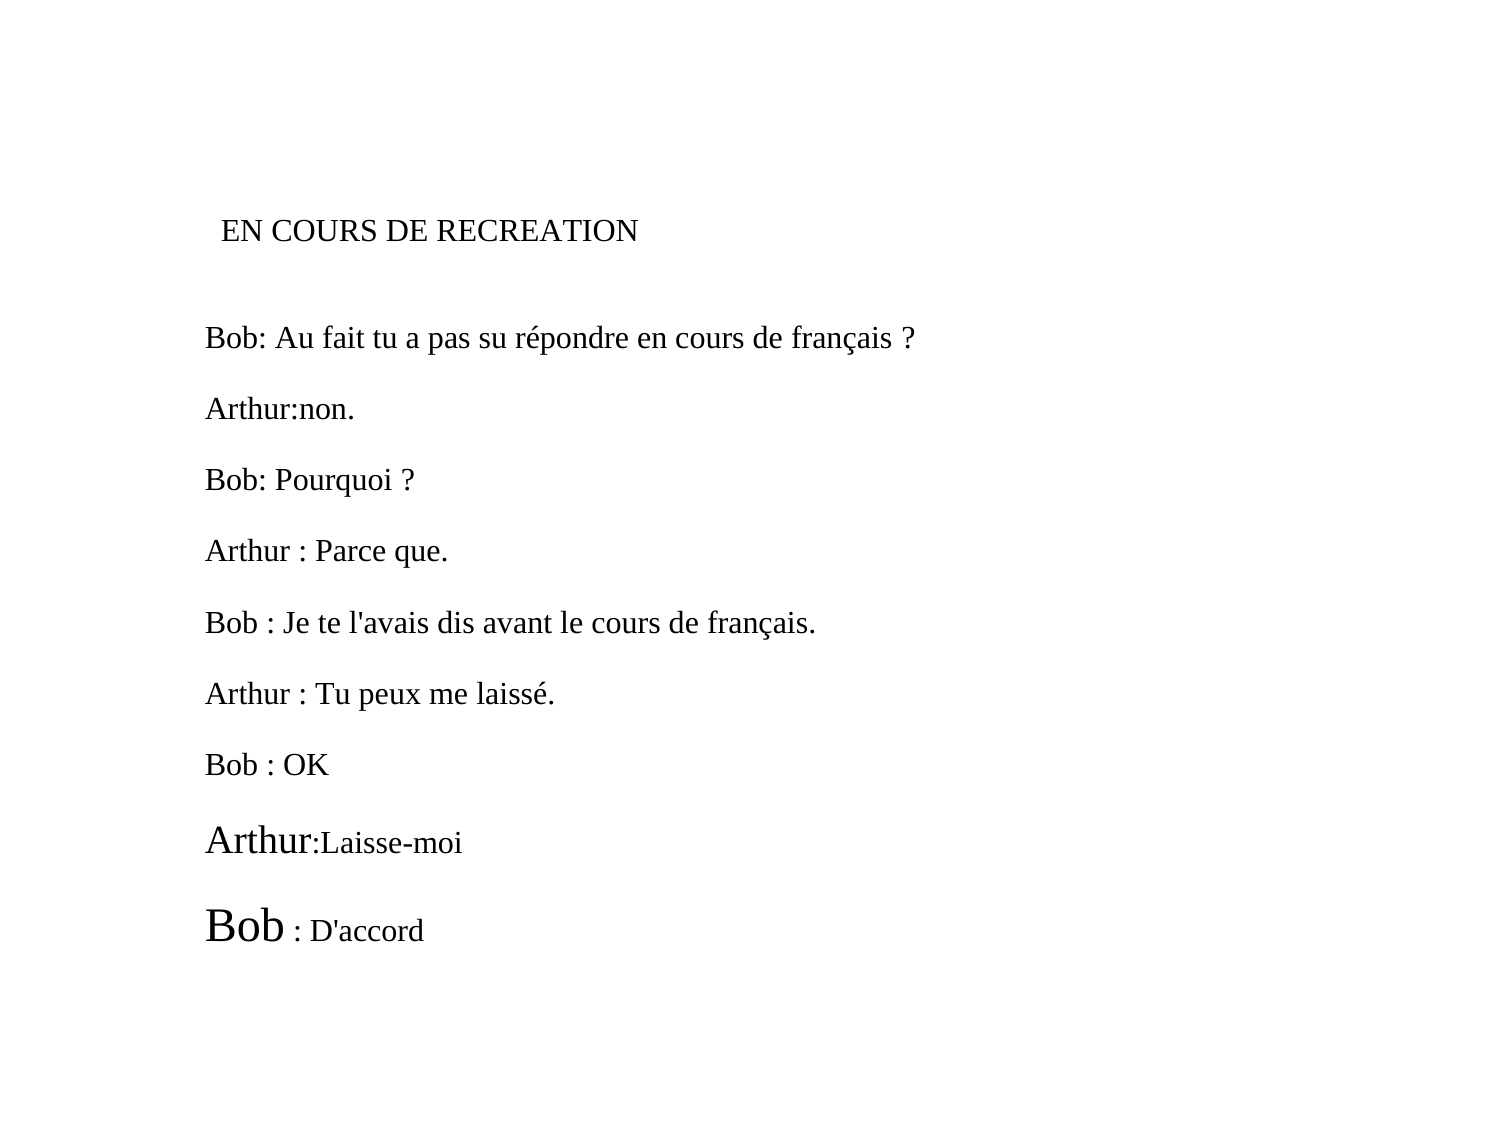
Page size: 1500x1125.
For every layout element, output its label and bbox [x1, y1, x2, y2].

picture [204, 212, 1359, 958]
